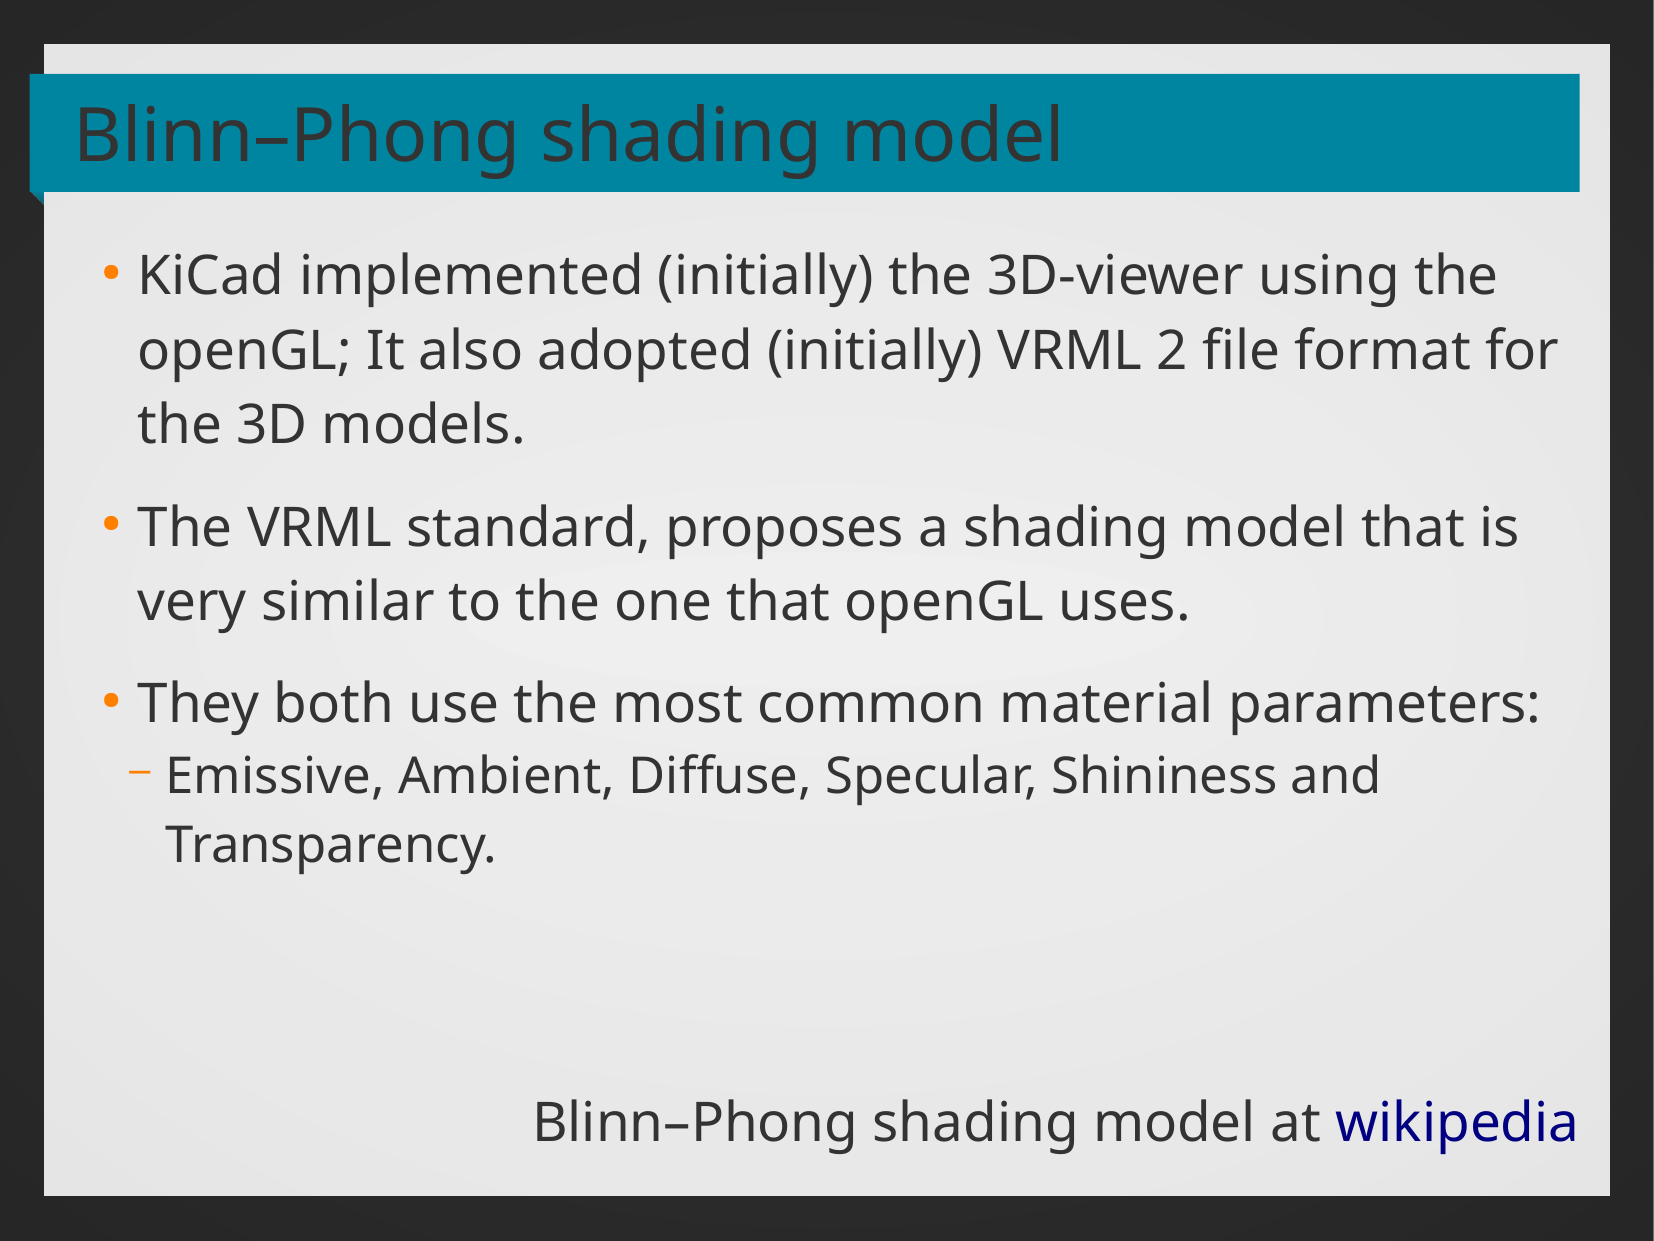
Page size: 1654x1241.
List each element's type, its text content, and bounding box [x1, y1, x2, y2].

list KiCad implemented (initially) the 3D-viewer using the openGL; It also adopted (initially) VRML 2 file format for the 3D models. The VRML standard, proposes a shading model that is very similar to the one that openGL uses. They both use the most common material parameters: Emissive, Ambient, Diffuse, Specular, Shininess and Transparency. Blinn–Phong shading model at wikipedia [73, 236, 1580, 1167]
title Blinn–Phong shading model [73, 73, 1565, 192]
